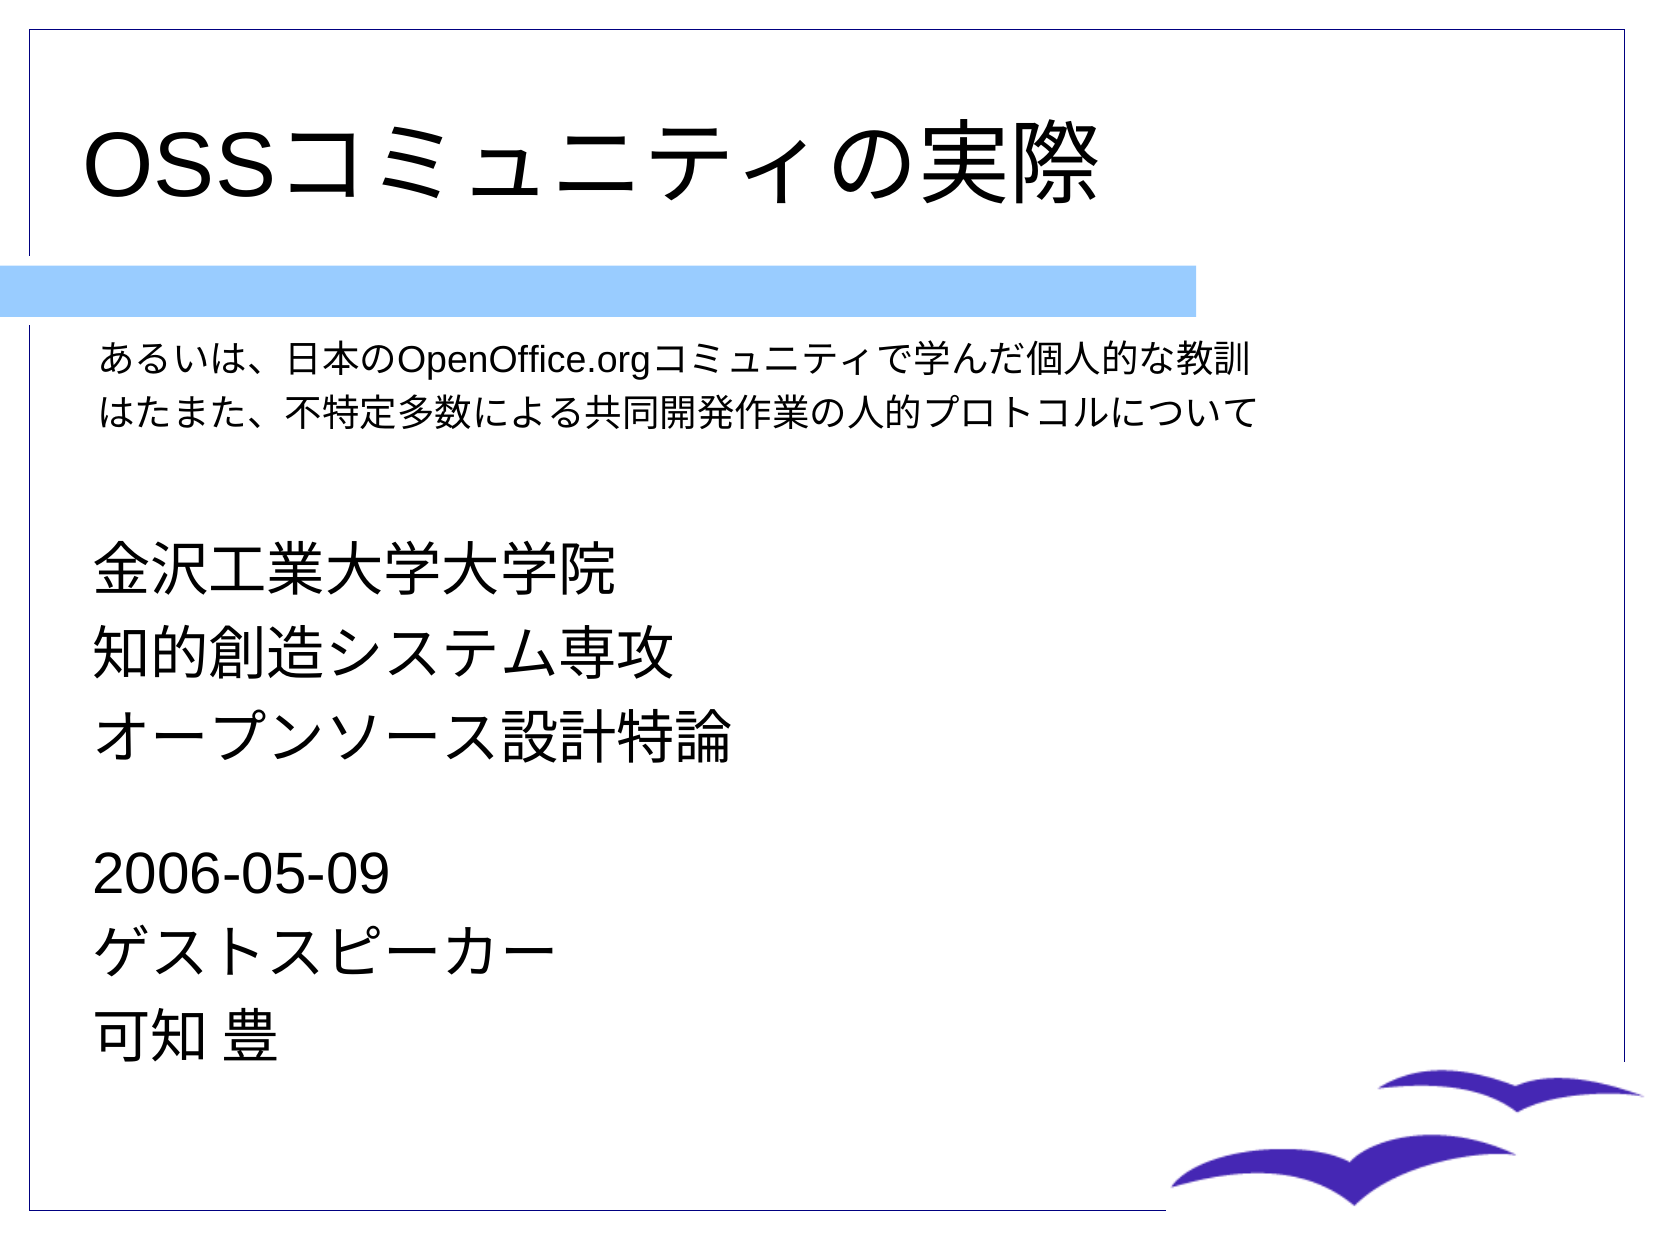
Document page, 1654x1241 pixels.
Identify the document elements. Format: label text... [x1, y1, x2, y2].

title OSSコミュニティの実際 [82, 65, 1571, 248]
picture [1166, 1062, 1654, 1211]
text_box あるいは、日本のOpenOffice.orgコミュニティで学んだ個人的な教訓 はたまた、不特定多数による共同開発作業の人的プロトコルについて [82, 321, 1293, 416]
subtitle 金沢工業大学大学院 知的創造システム専攻 オープンソース設計特論 2006-05-09 ゲストスピーカー 可知 豊 [56, 488, 1571, 1109]
